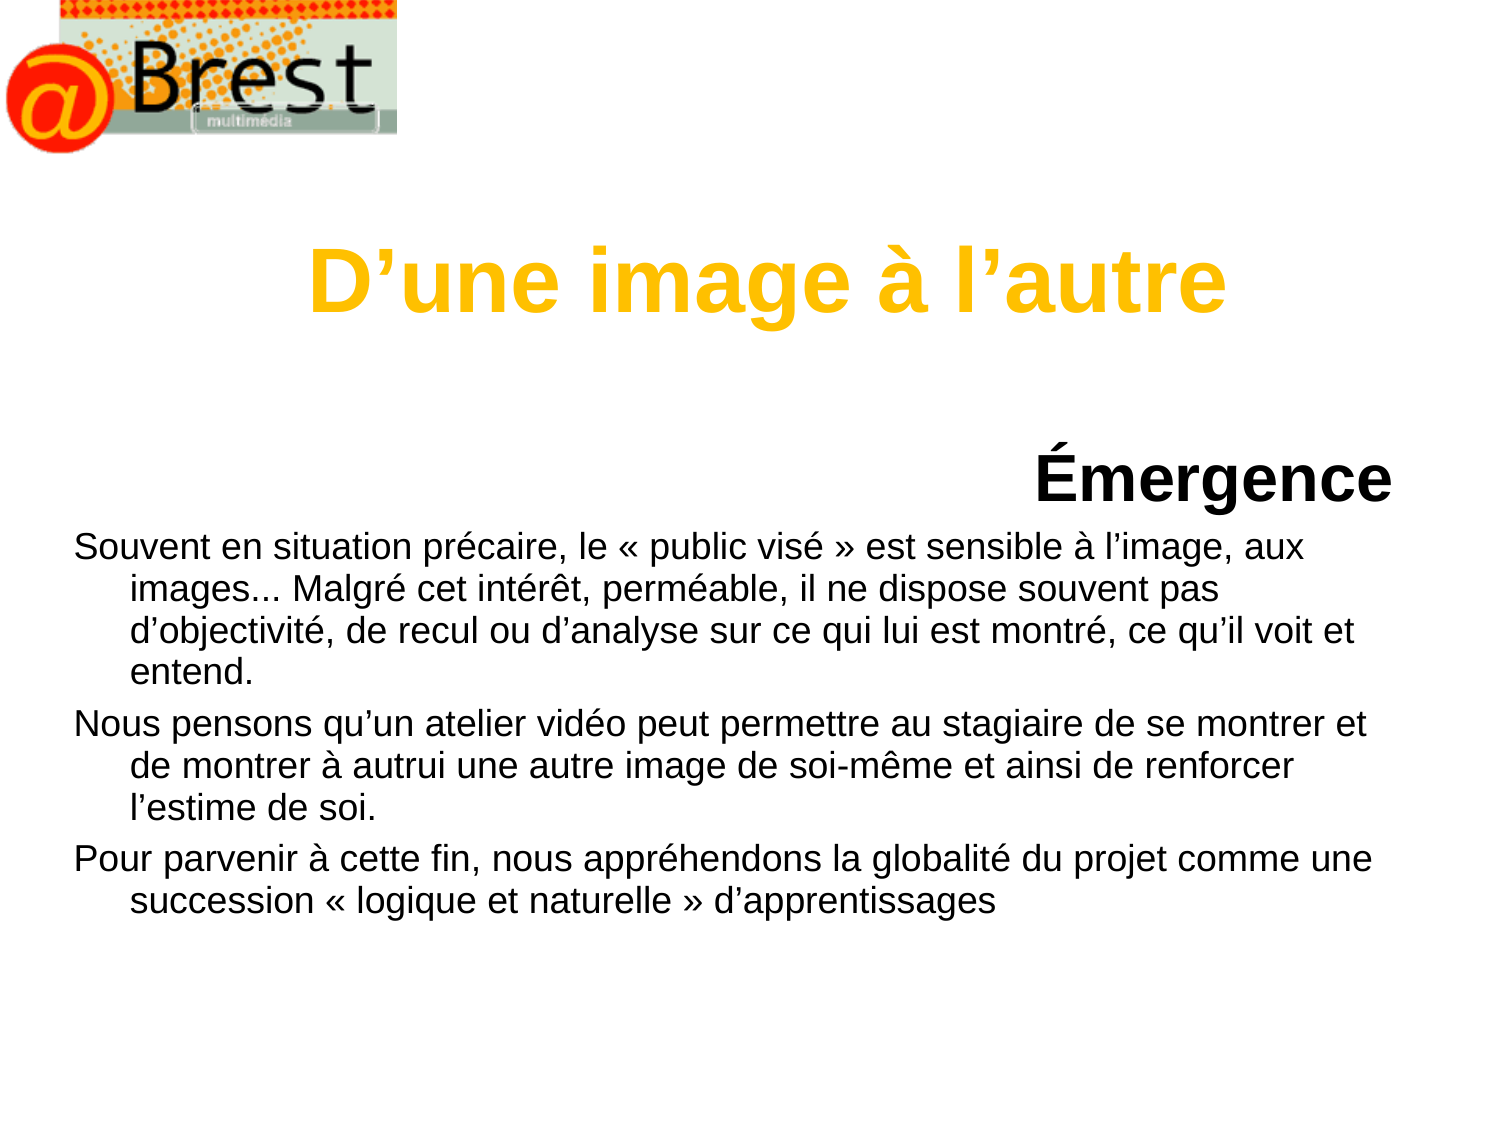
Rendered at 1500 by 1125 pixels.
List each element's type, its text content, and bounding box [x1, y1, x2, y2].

list Émergence Souvent en situation précaire, le « public visé » est sensible à l’image, aux images... Malgré cet intérêt, perméable, il ne dispose souvent pas d’objectivité, de recul ou d’analyse sur ce qui lui est montré, ce qu’il voit et entend. Nous pensons qu’un atelier vidéo peut permettre au stagiaire de se montrer et de montrer à autrui une autre image de soi-même et ainsi de renforcer l’estime de soi. Pour parvenir à cette fin, nous appréhendons la globalité du projet comme une succession « logique et naturelle » d’apprentissages [58, 433, 1409, 1125]
picture [0, 0, 397, 157]
title D’une image à l’autre [93, 187, 1444, 375]
